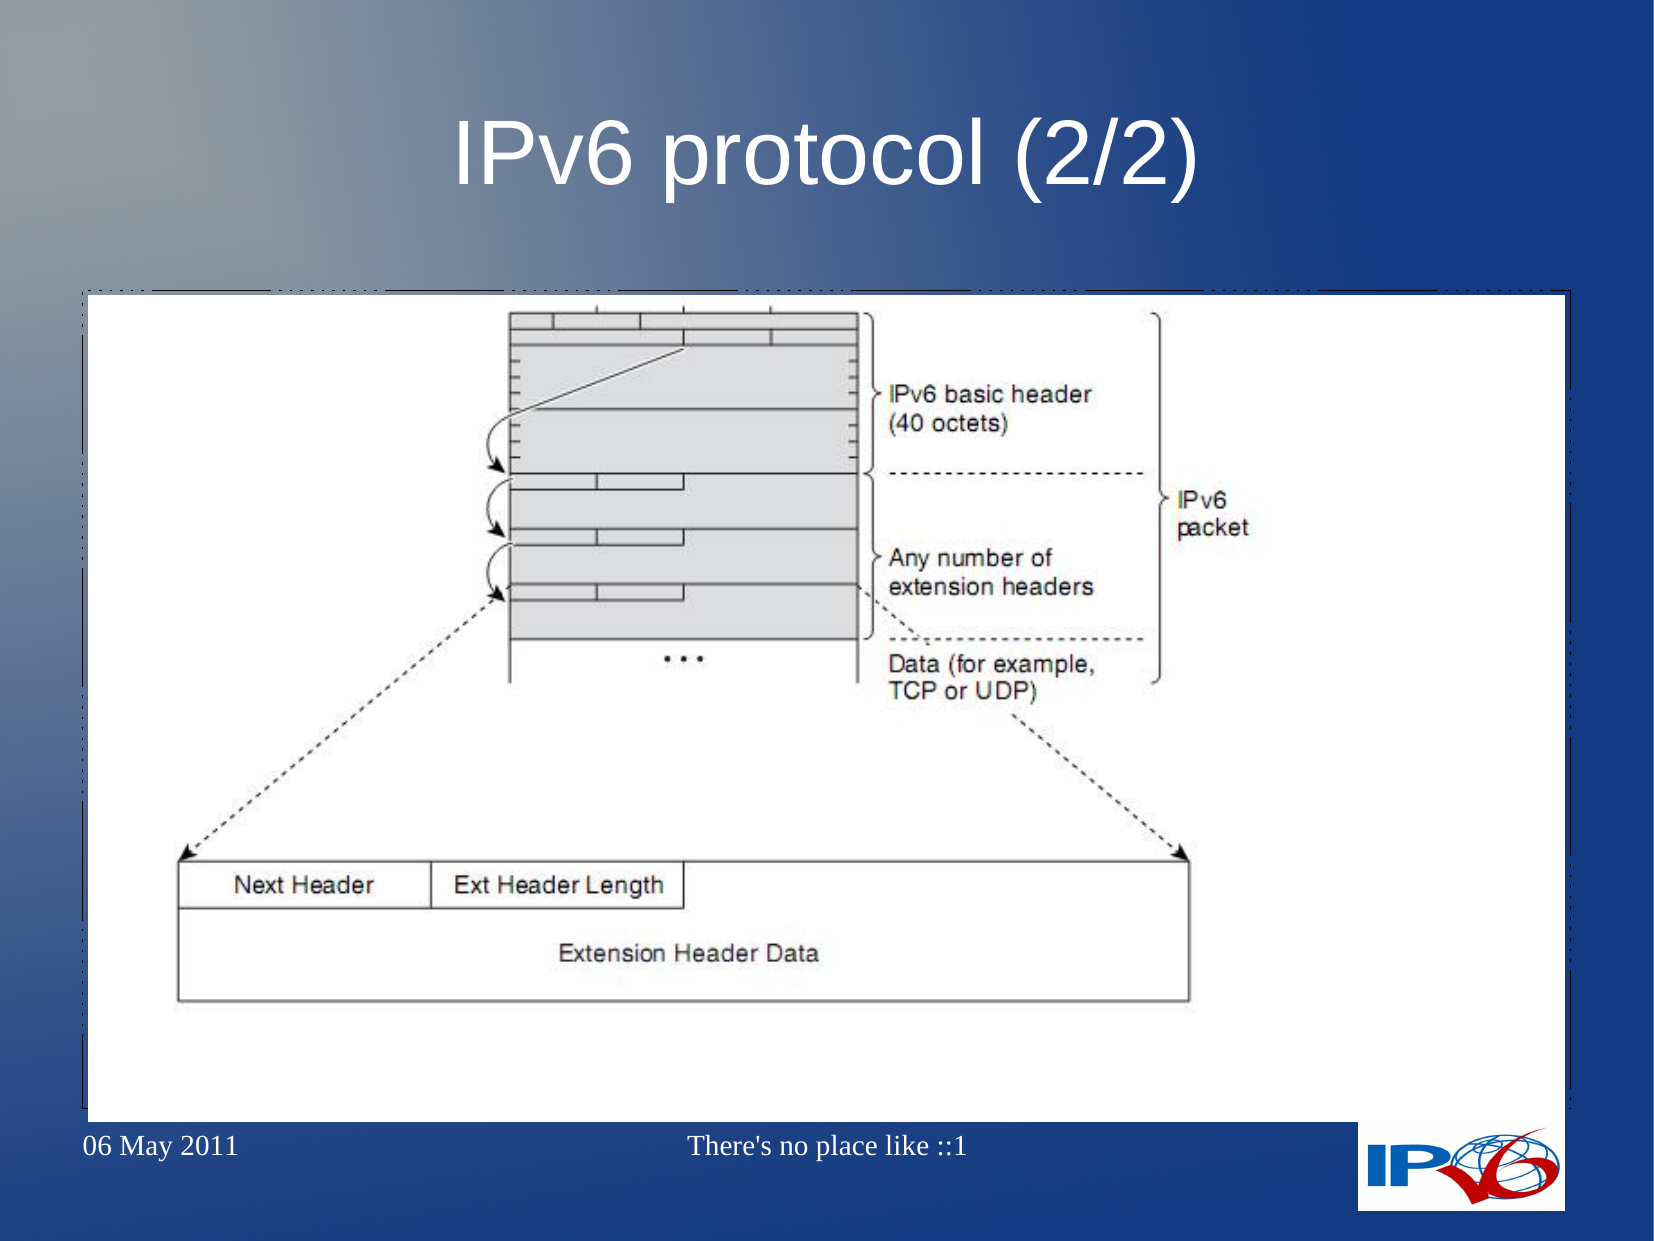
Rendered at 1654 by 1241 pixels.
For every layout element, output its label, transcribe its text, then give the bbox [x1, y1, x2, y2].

title IPv6 protocol (2/2) [82, 49, 1571, 257]
picture [0, 0, 1654, 1241]
list Optional daisy-chained Header Extensions Routing→Fragmentation→Authentication→etc) IPsec (backported to IPv4) ICMPv6 [82, 290, 1571, 1109]
